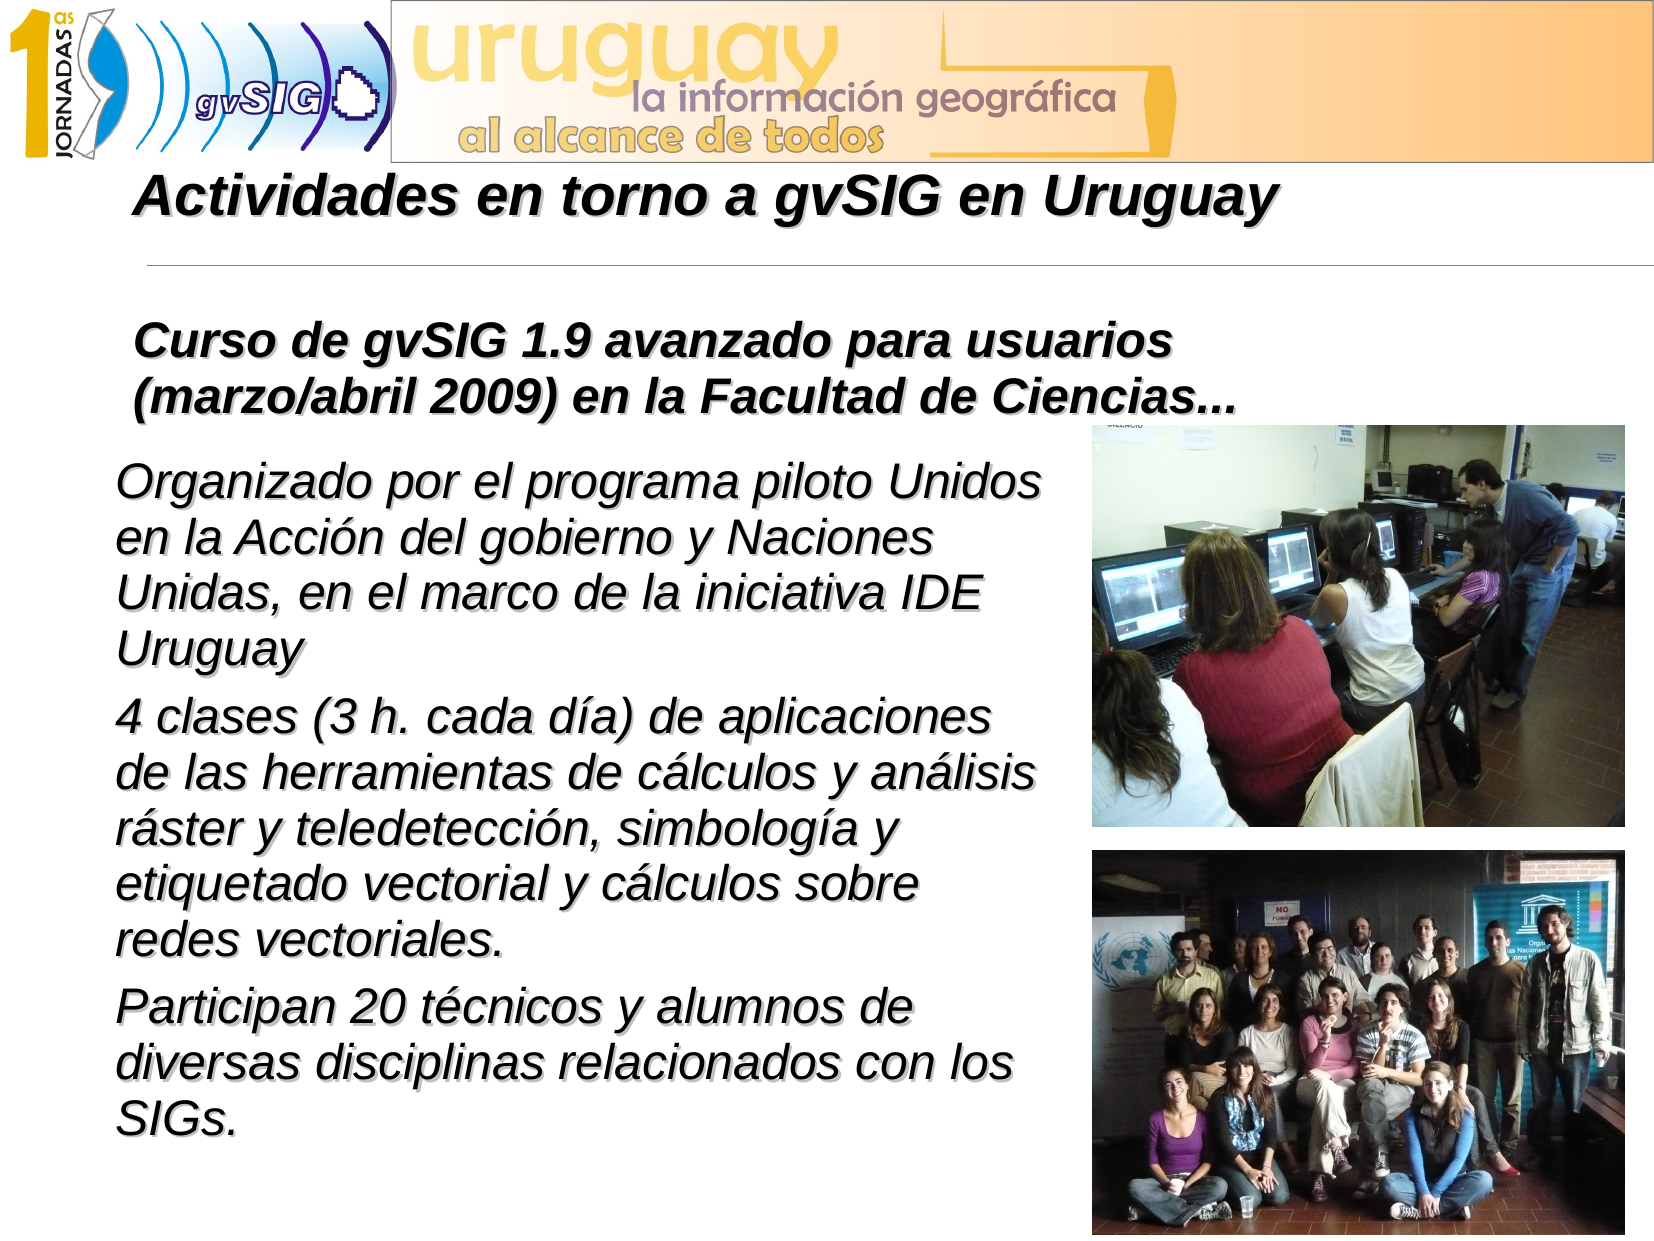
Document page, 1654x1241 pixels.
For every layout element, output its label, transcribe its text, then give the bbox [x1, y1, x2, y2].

picture [1092, 425, 1625, 827]
text_box Actividades en torno a gvSIG en Uruguay [118, 155, 1536, 245]
text_box Organizado por el programa piloto Unidos en la Acción del gobierno y Naciones Unidas, en el marco de la iniciativa IDE Uruguay 4 clases (3 h. cada día) de aplicaciones de las herramientas de cálculos y análisis ráster y teledetección, simbología y etiquetado vectorial y cálculos sobre redes vectoriales. Participan 20 técnicos y alumnos de diversas disciplinas relacionados con los SIGs. [100, 445, 1063, 1241]
picture [0, 6, 392, 163]
picture [1092, 850, 1625, 1235]
text_box Curso de gvSIG 1.9 avanzado para usuarios (marzo/abril 2009) en la Facultad de Ciencias... [118, 304, 1477, 434]
